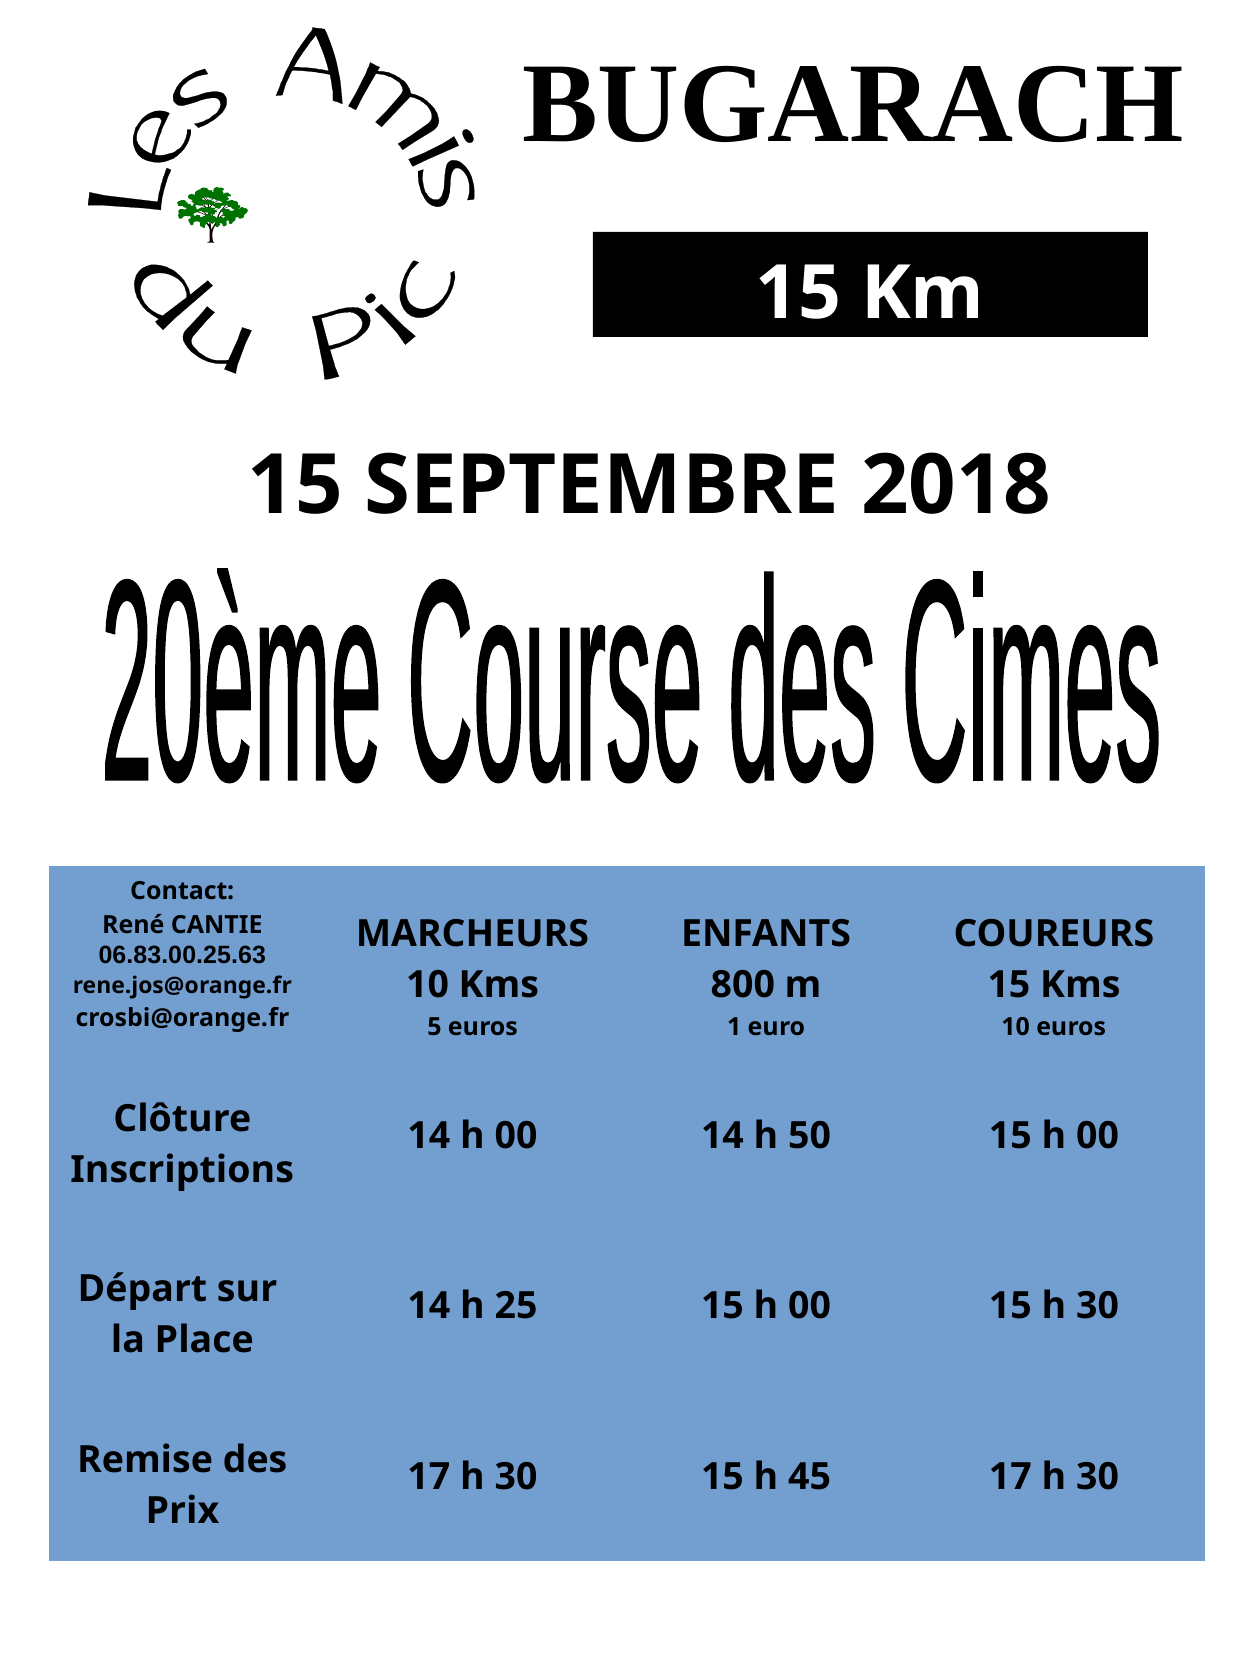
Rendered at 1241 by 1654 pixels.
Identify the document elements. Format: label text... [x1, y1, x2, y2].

text_box 20ème Course des Cimes [608, 625, 649, 783]
text_box 15 Km [592, 231, 1148, 337]
text_box 15 SEPTEMBRE 2018 [58, 417, 1241, 589]
text_box 20ème Course des Cimes [207, 625, 251, 783]
text_box 20ème Course des Cimes [782, 625, 827, 783]
text_box 20ème Course des Cimes [477, 625, 521, 783]
table_cell 15 h 45 [629, 1391, 920, 1561]
table_cell 17 h 30 [920, 1391, 1205, 1561]
text_box 20ème Course des Cimes [1068, 625, 1112, 783]
text_box 20ème Course des Cimes [334, 625, 378, 783]
text_box 20ème Course des Cimes [731, 572, 774, 783]
text_box 20ème Course des Cimes [1117, 625, 1158, 783]
table_header ENFANTS 800 m 1 euro [629, 866, 920, 1050]
text_box 20ème Course des Cimes [973, 628, 982, 780]
table_cell 14 h 25 [334, 1221, 629, 1391]
table_cell 15 h 00 [629, 1221, 920, 1391]
text_box 20ème Course des Cimes [832, 625, 873, 783]
text_box 20ème Course des Cimes [530, 628, 570, 783]
text_box BUGARACH [507, 33, 1199, 178]
table_header COUREURS 15 Kms 10 euros [920, 866, 1205, 1050]
picture [86, 25, 500, 385]
text_box 20ème Course des Cimes [906, 579, 965, 783]
table_cell Départ sur la Place [49, 1221, 334, 1391]
text_box 20ème Course des Cimes [260, 625, 325, 780]
text_box 20ème Course des Cimes [581, 625, 605, 780]
table_cell 17 h 30 [334, 1391, 629, 1561]
table_header Contact: René CANTIE 06.83.00.25.63 rene.jos@orange.fr crosbi@orange.fr [49, 866, 334, 1050]
table_cell Remise des Prix [49, 1391, 334, 1561]
table_cell 15 h 00 [920, 1050, 1205, 1221]
table_cell 14 h 00 [334, 1050, 629, 1221]
table_cell 15 h 30 [920, 1221, 1205, 1391]
text_box 20ème Course des Cimes [411, 579, 470, 783]
text_box 20ème Course des Cimes [155, 579, 200, 783]
text_box 20ème Course des Cimes [994, 625, 1059, 780]
table_header MARCHEURS 10 Kms 5 euros [334, 866, 629, 1050]
table_cell Clôture Inscriptions [49, 1050, 334, 1221]
text_box 20ème Course des Cimes [217, 568, 237, 612]
text_box 20ème Course des Cimes [655, 625, 699, 783]
table_cell 14 h 50 [629, 1050, 920, 1221]
text_box 20ème Course des Cimes [105, 579, 148, 780]
